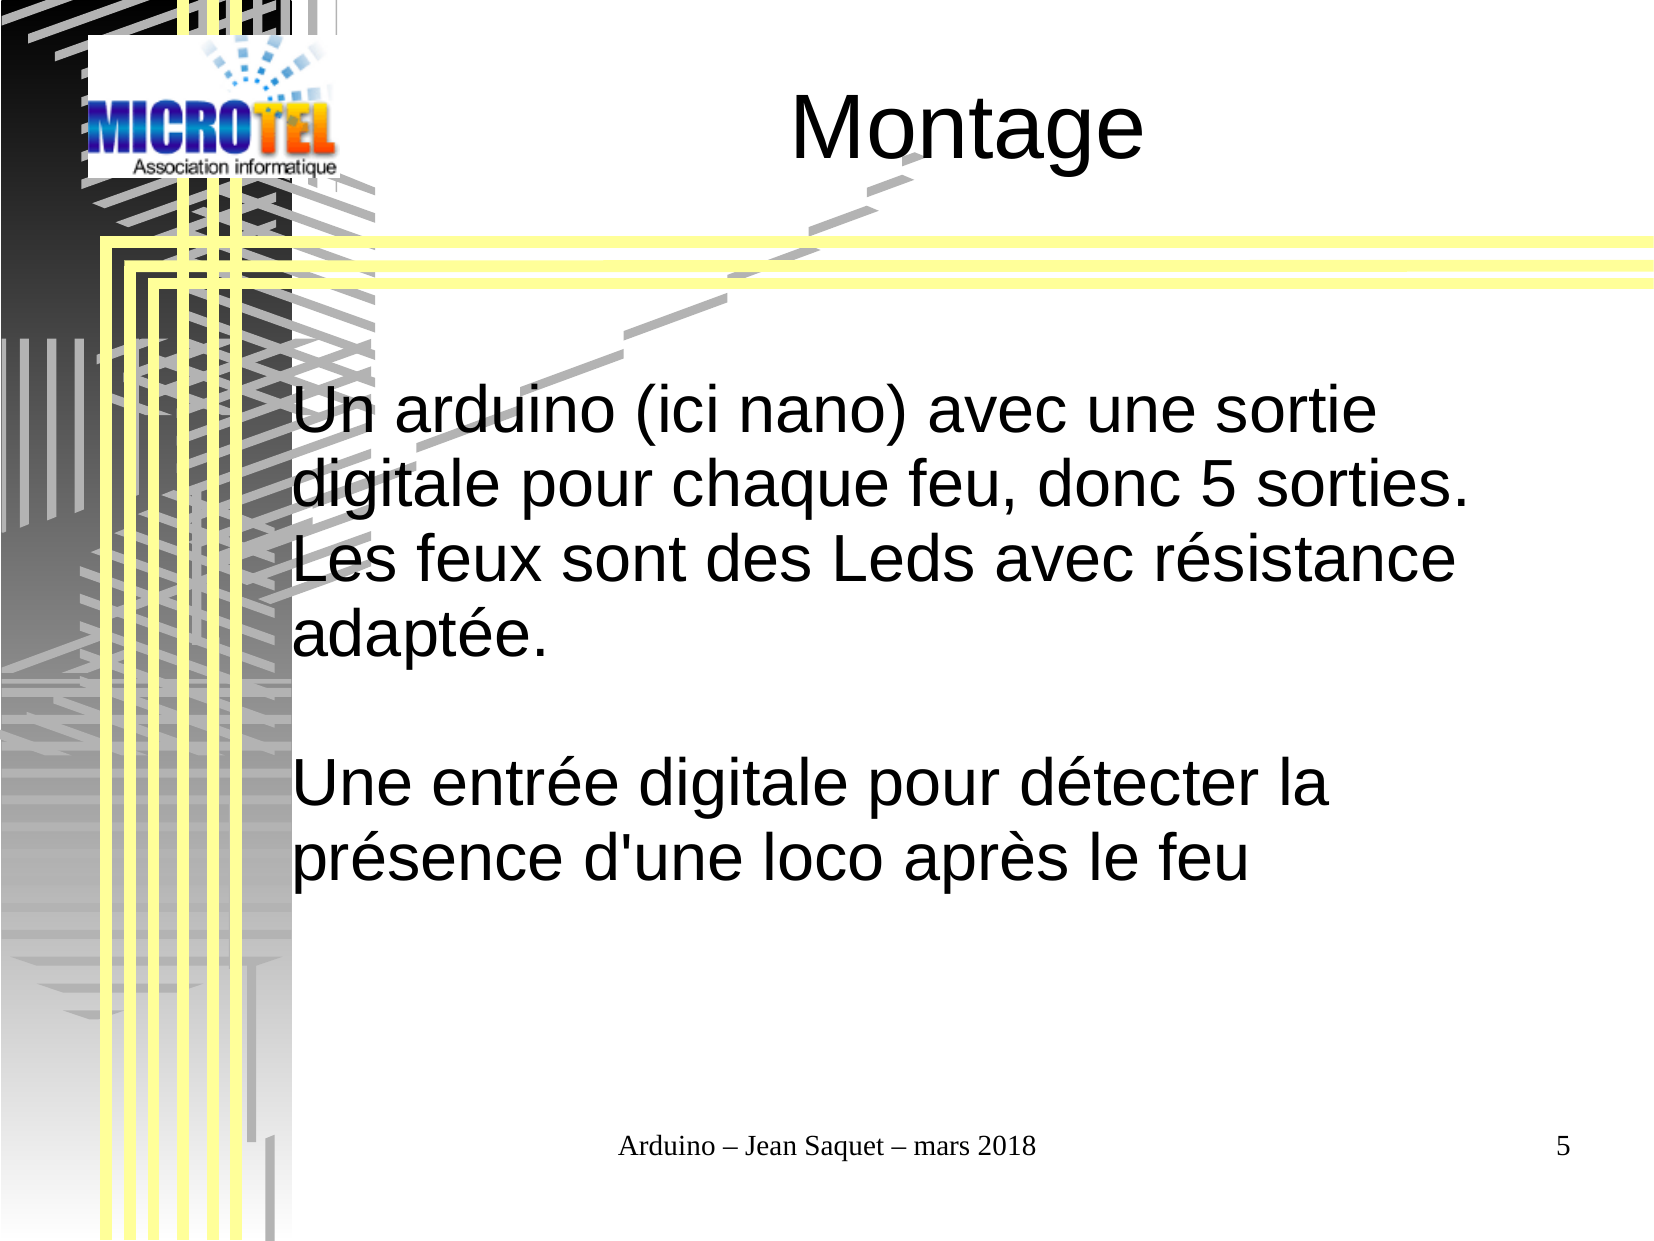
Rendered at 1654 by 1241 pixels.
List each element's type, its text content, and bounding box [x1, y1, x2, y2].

subtitle Un arduino (ici nano) avec une sortie digitale pour chaque feu, donc 5 sorties. Les feux sont des Leds avec résistance adaptée. Une entrée digitale pour détecter la présence d'une loco après le feu [291, 298, 1567, 1118]
title Montage [383, 23, 1554, 231]
picture [88, 35, 340, 178]
